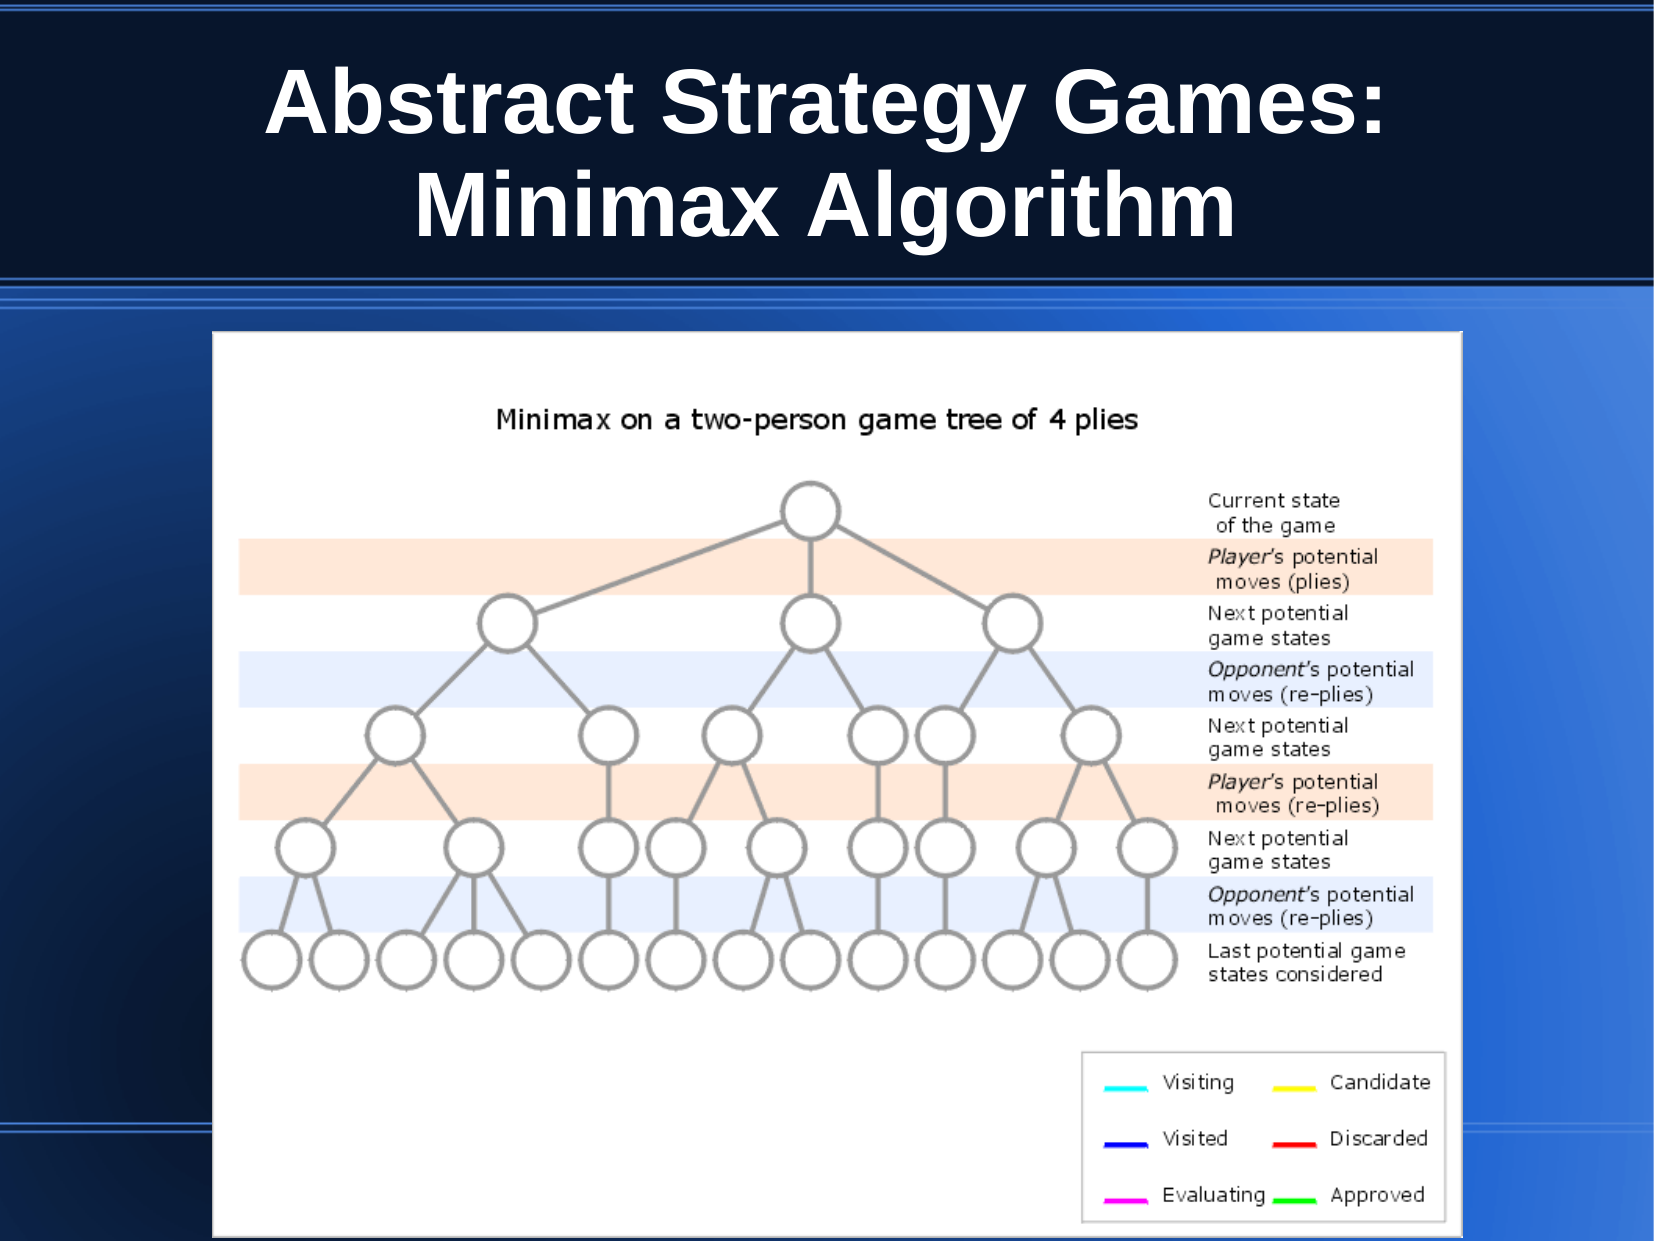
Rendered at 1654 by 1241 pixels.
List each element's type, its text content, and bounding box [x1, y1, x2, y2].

picture [0, 0, 1654, 1241]
title Abstract Strategy Games: Minimax Algorithm [82, 49, 1571, 257]
